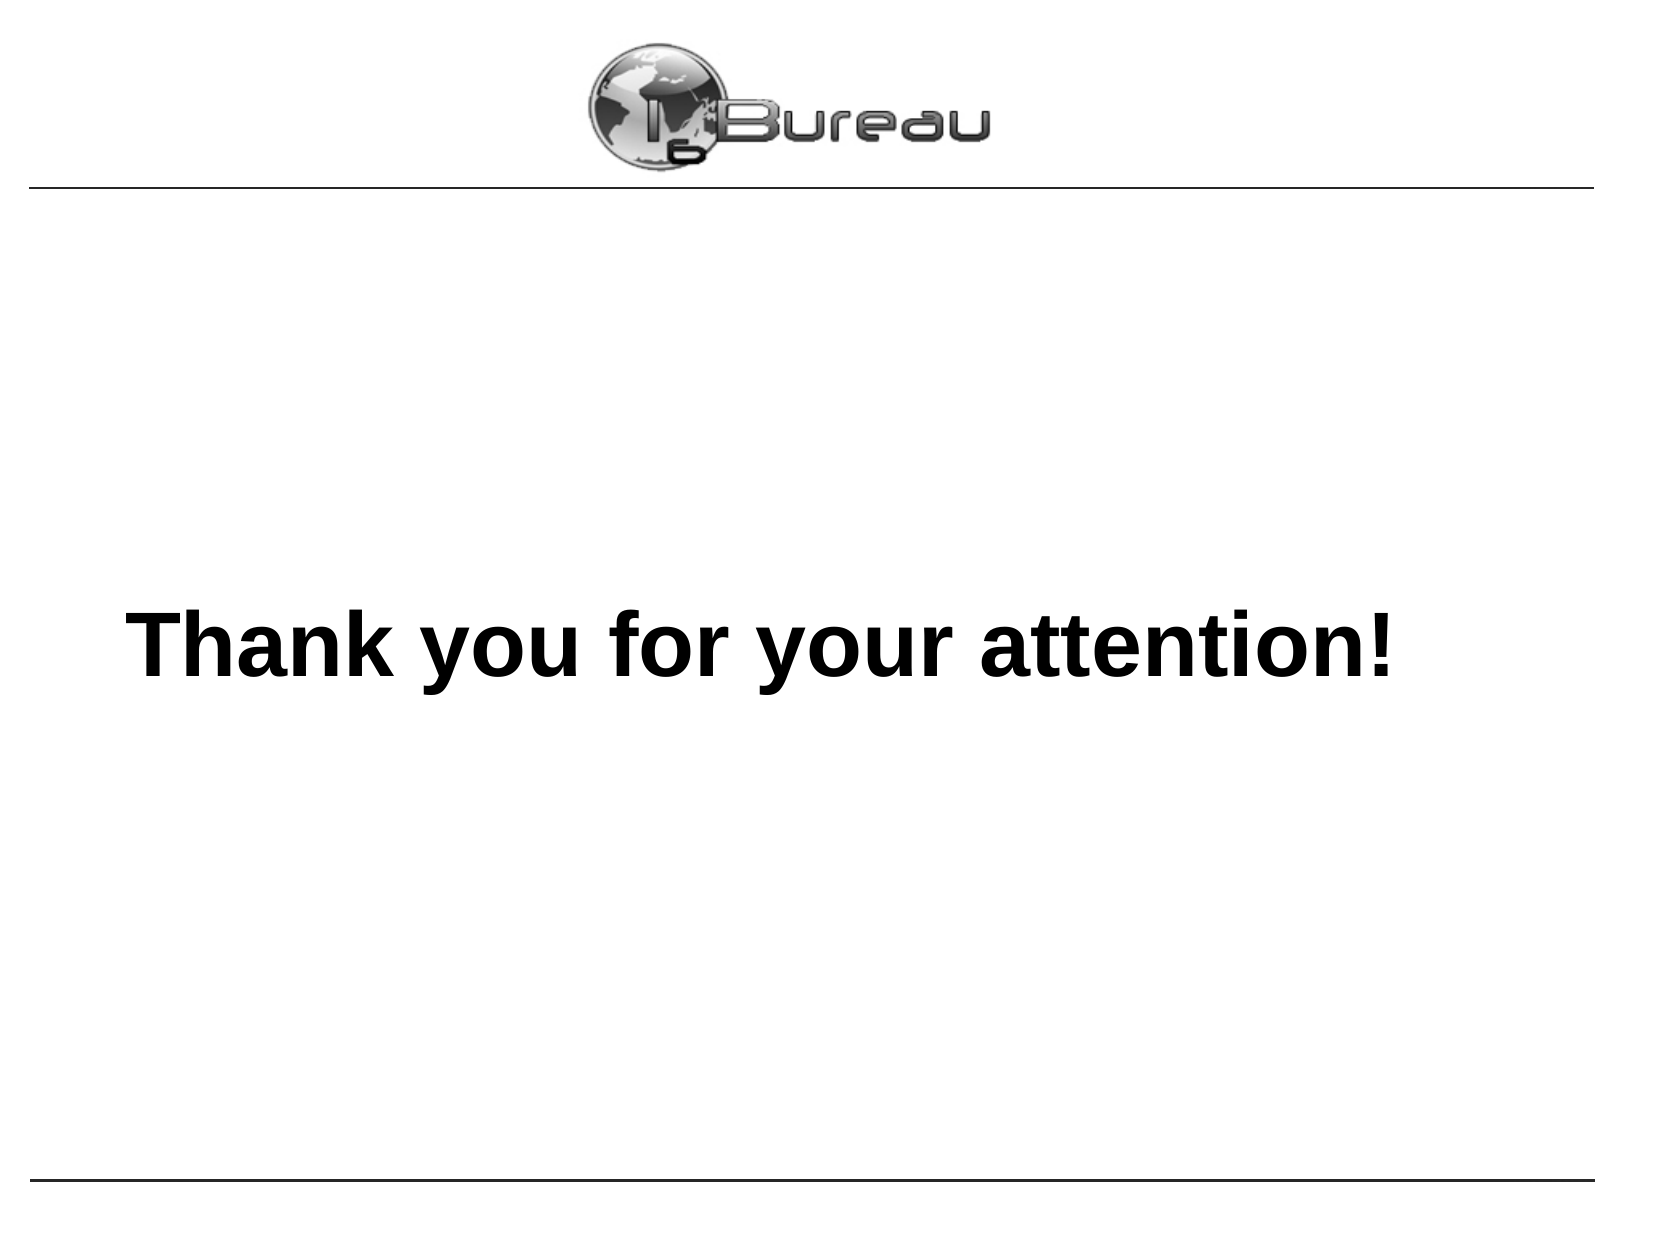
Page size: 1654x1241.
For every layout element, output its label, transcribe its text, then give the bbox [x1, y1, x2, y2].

picture [29, 5, 1594, 213]
title Thank you for your attention! [0, 413, 1554, 857]
